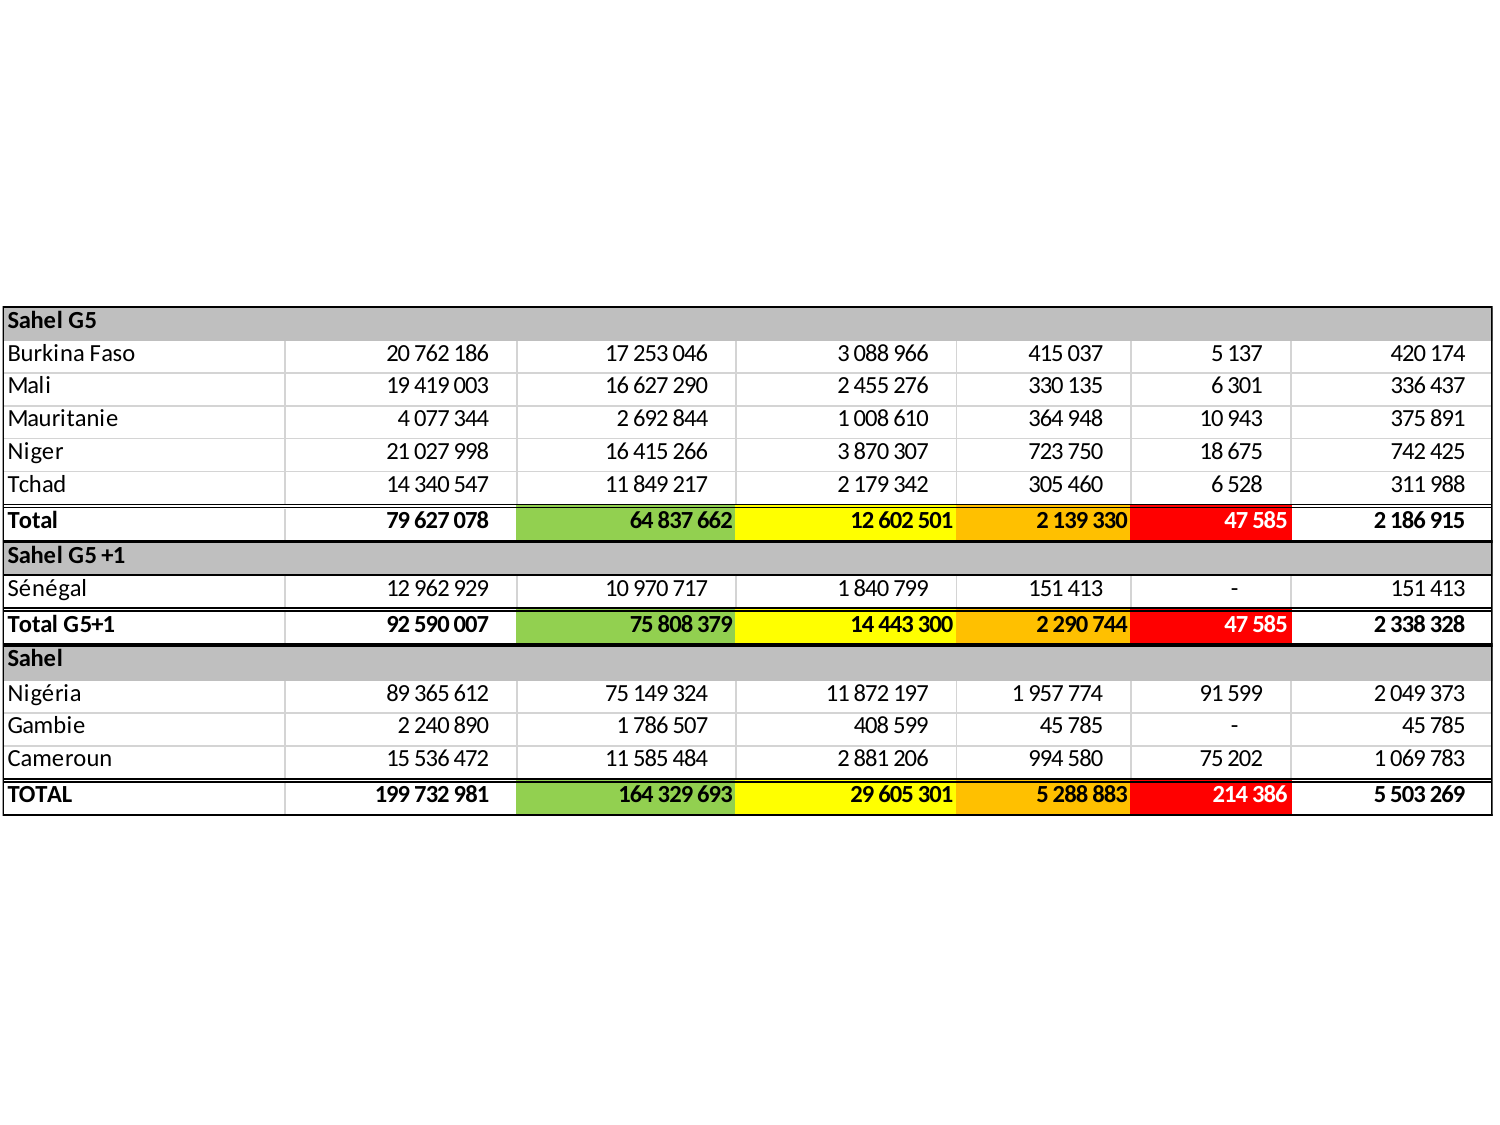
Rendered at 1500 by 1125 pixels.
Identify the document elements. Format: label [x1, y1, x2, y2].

picture [2, 306, 1495, 818]
